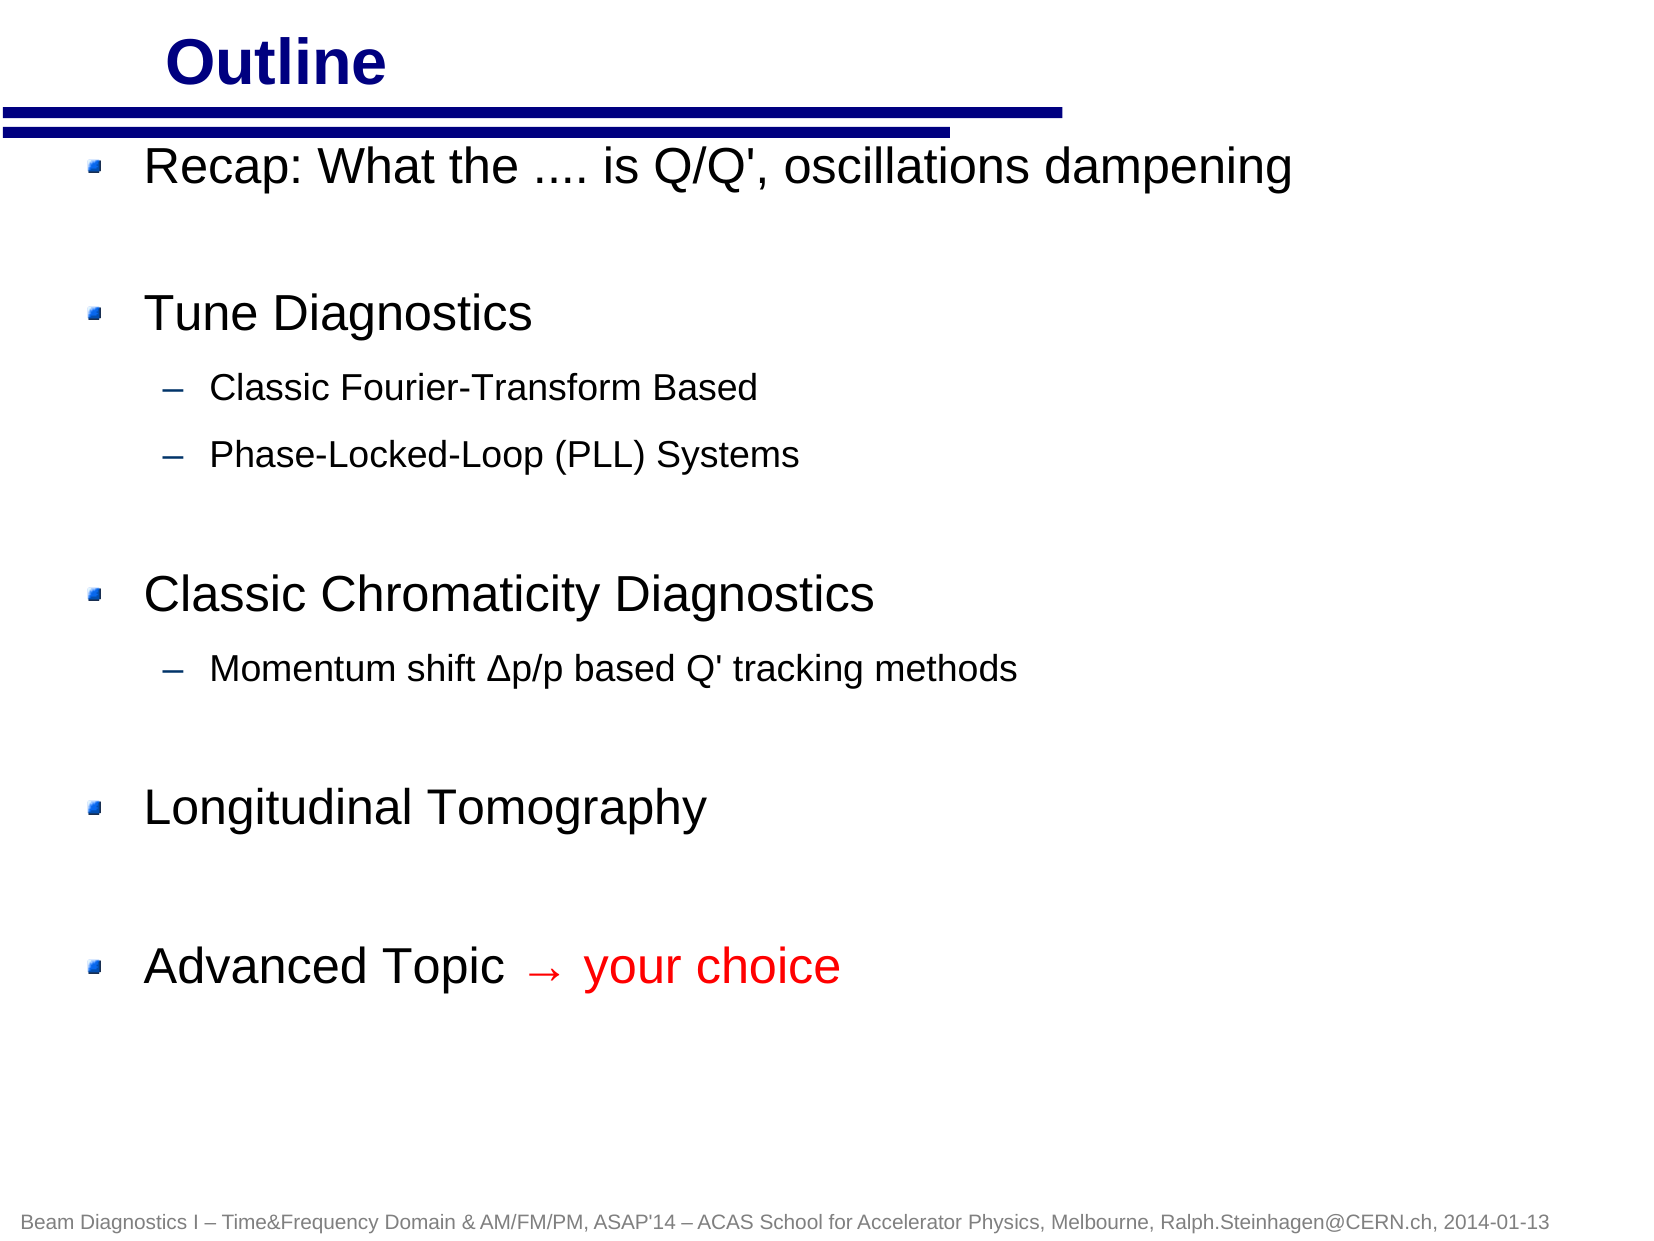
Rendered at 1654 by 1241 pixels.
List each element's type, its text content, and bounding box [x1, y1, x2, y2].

list Recap: What the .... is Q/Q', oscillations dampening Tune Diagnostics Classic Fourier-Transform Based Phase-Locked-Loop (PLL) Systems Classic Chromaticity Diagnostics Momentum shift Δp/p based Q' tracking methods Longitudinal Tomography Advanced Topic → your choice [87, 137, 1593, 1175]
title Outline [150, 0, 1514, 113]
